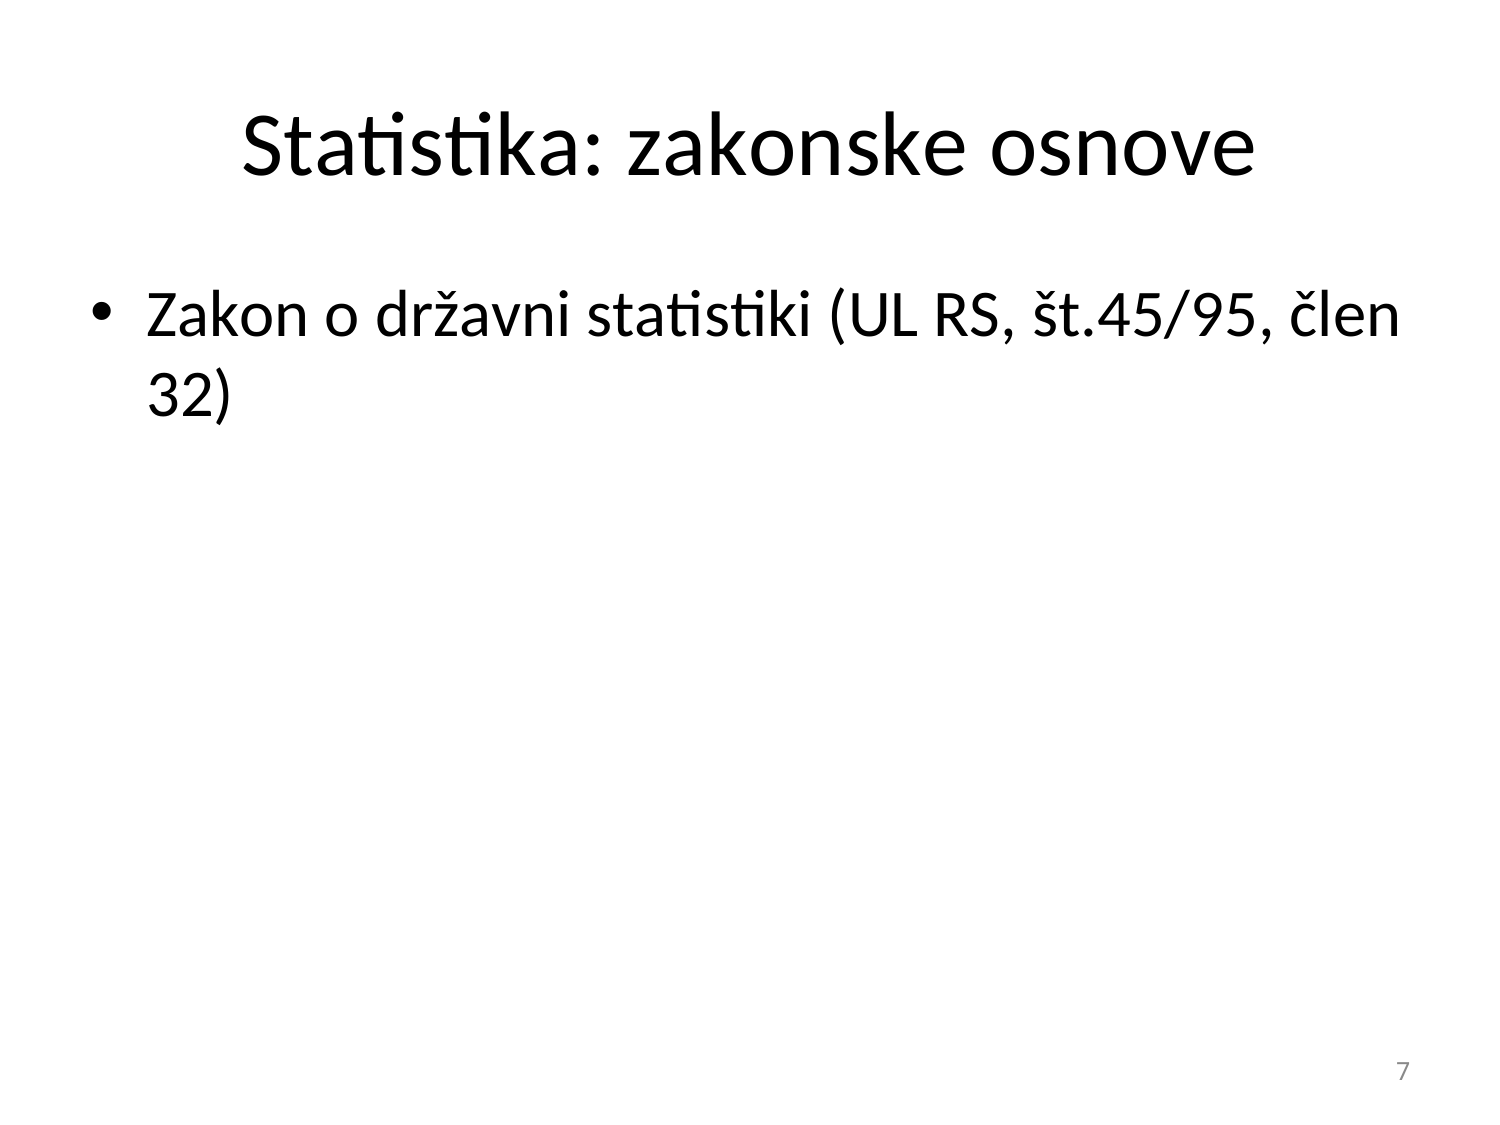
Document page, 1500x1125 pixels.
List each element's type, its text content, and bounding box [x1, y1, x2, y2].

text_box <number> [1074, 1042, 1426, 1103]
list Zakon o državni statistiki (UL RS, št.45/95, člen 32) [75, 262, 1426, 1006]
title Statistika: zakonske osnove [75, 45, 1426, 233]
